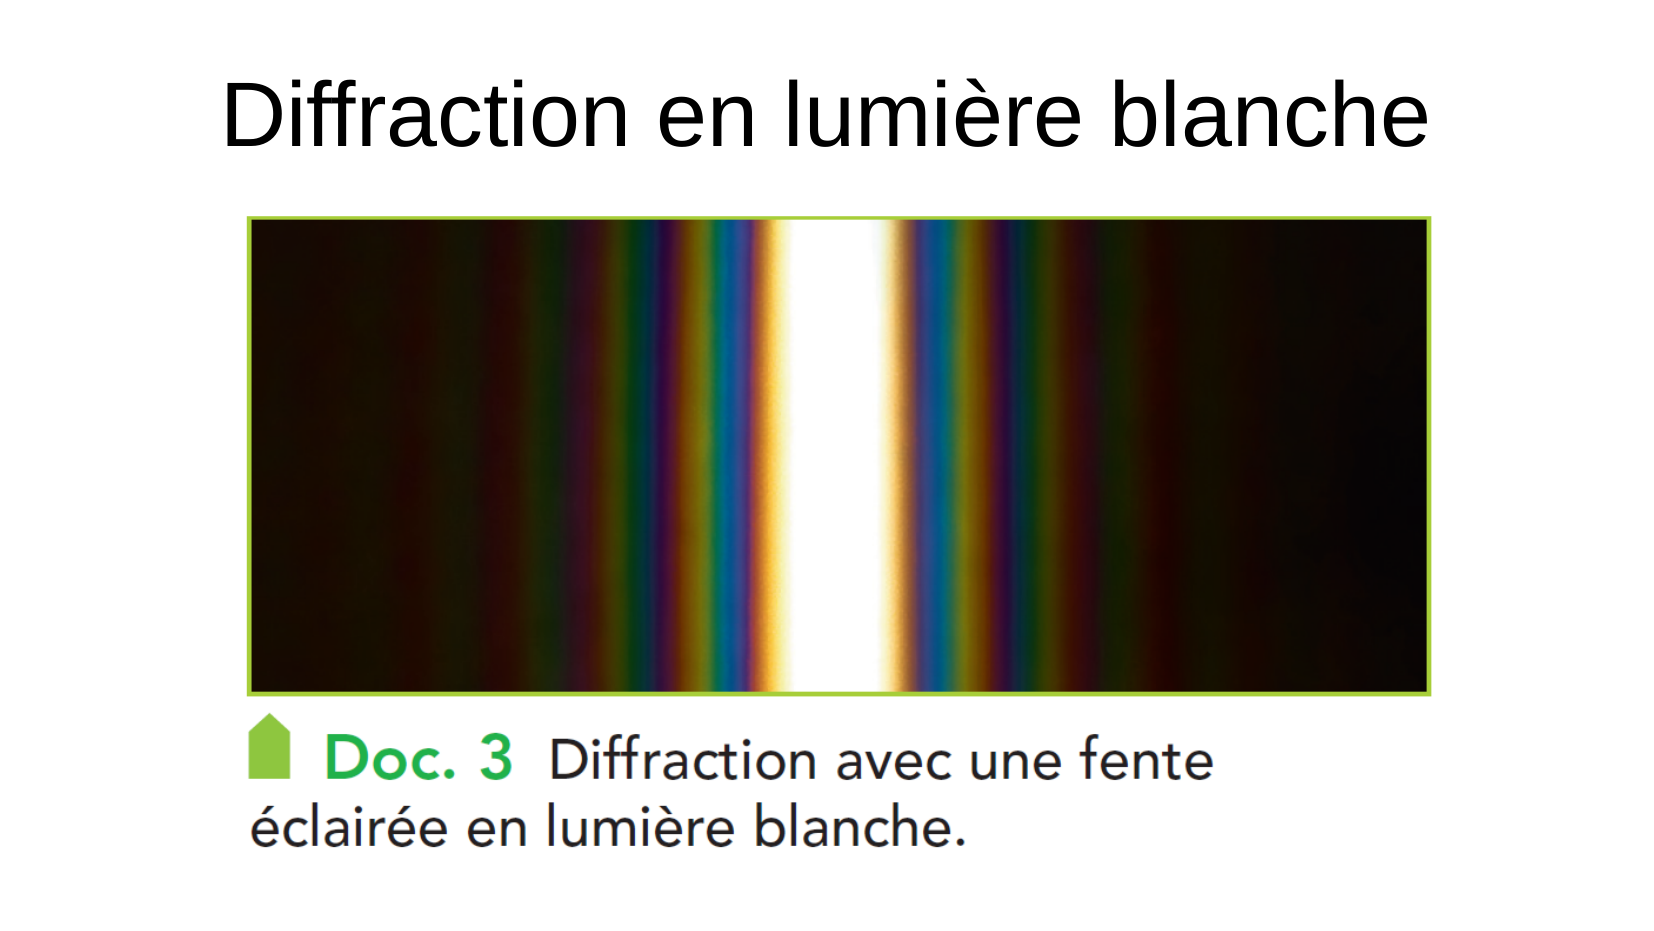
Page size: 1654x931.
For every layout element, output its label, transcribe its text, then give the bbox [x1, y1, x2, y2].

title Diffraction en lumière blanche [82, 37, 1571, 193]
picture [194, 188, 1482, 886]
